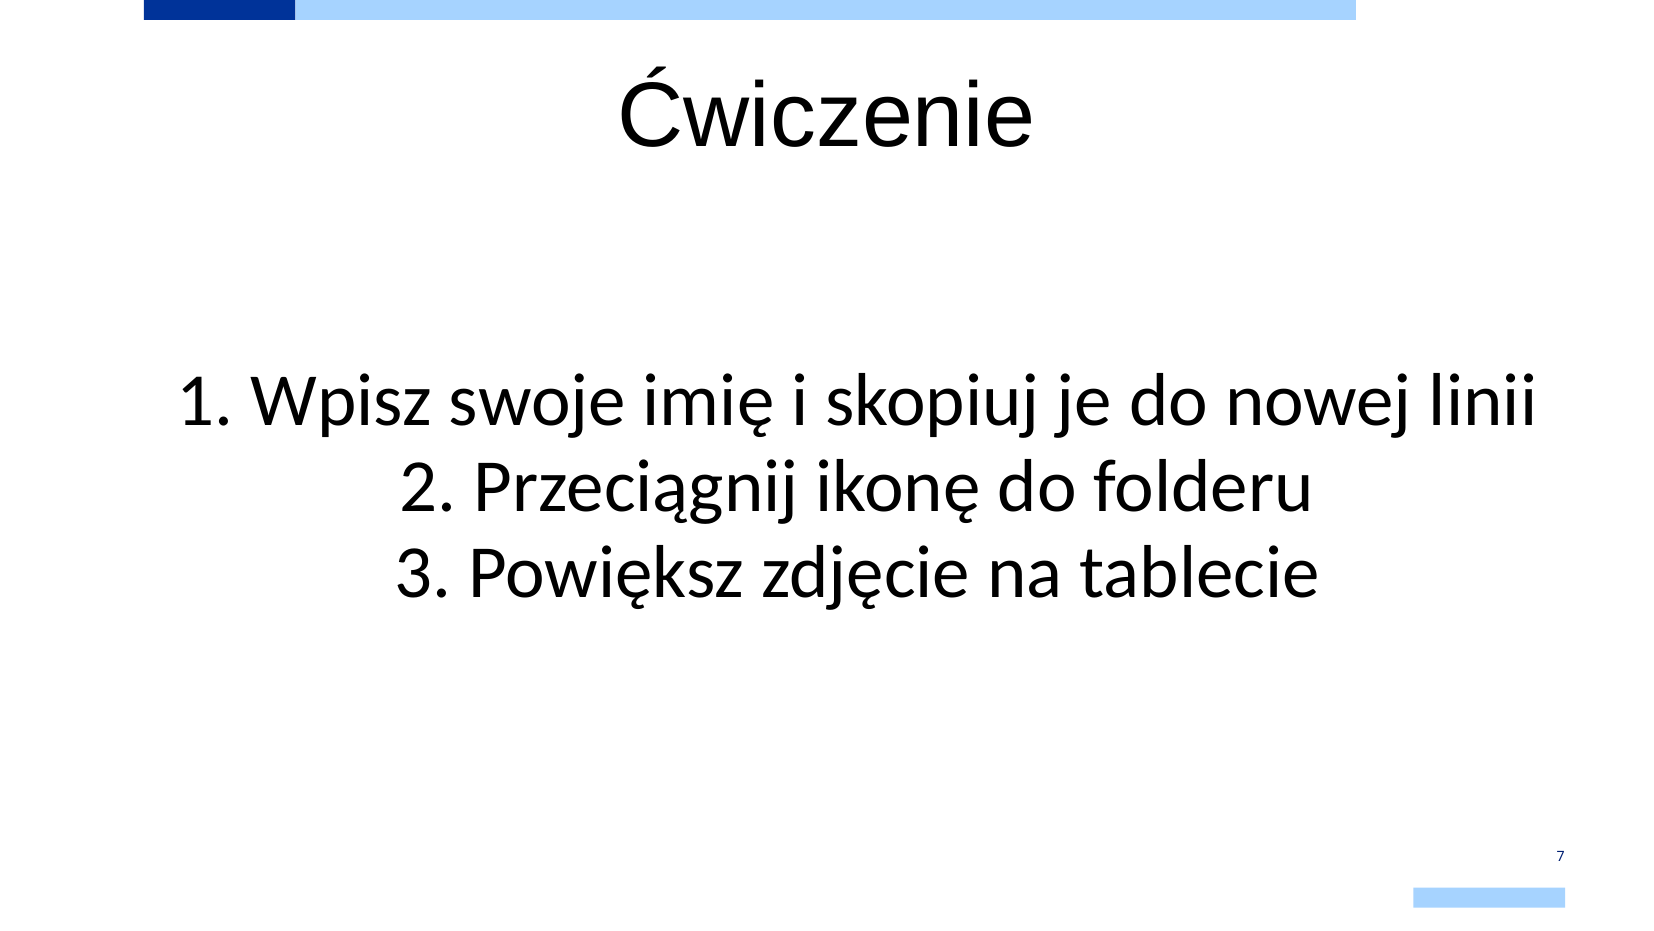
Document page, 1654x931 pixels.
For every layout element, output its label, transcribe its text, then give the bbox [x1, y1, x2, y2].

title Ćwiczenie [82, 37, 1571, 193]
subtitle 1. Wpisz swoje imię i skopiuj je do nowej linii 2. Przeciągnij ikonę do folderu 3. Powiększ zdjęcie na tablecie [82, 217, 1571, 758]
